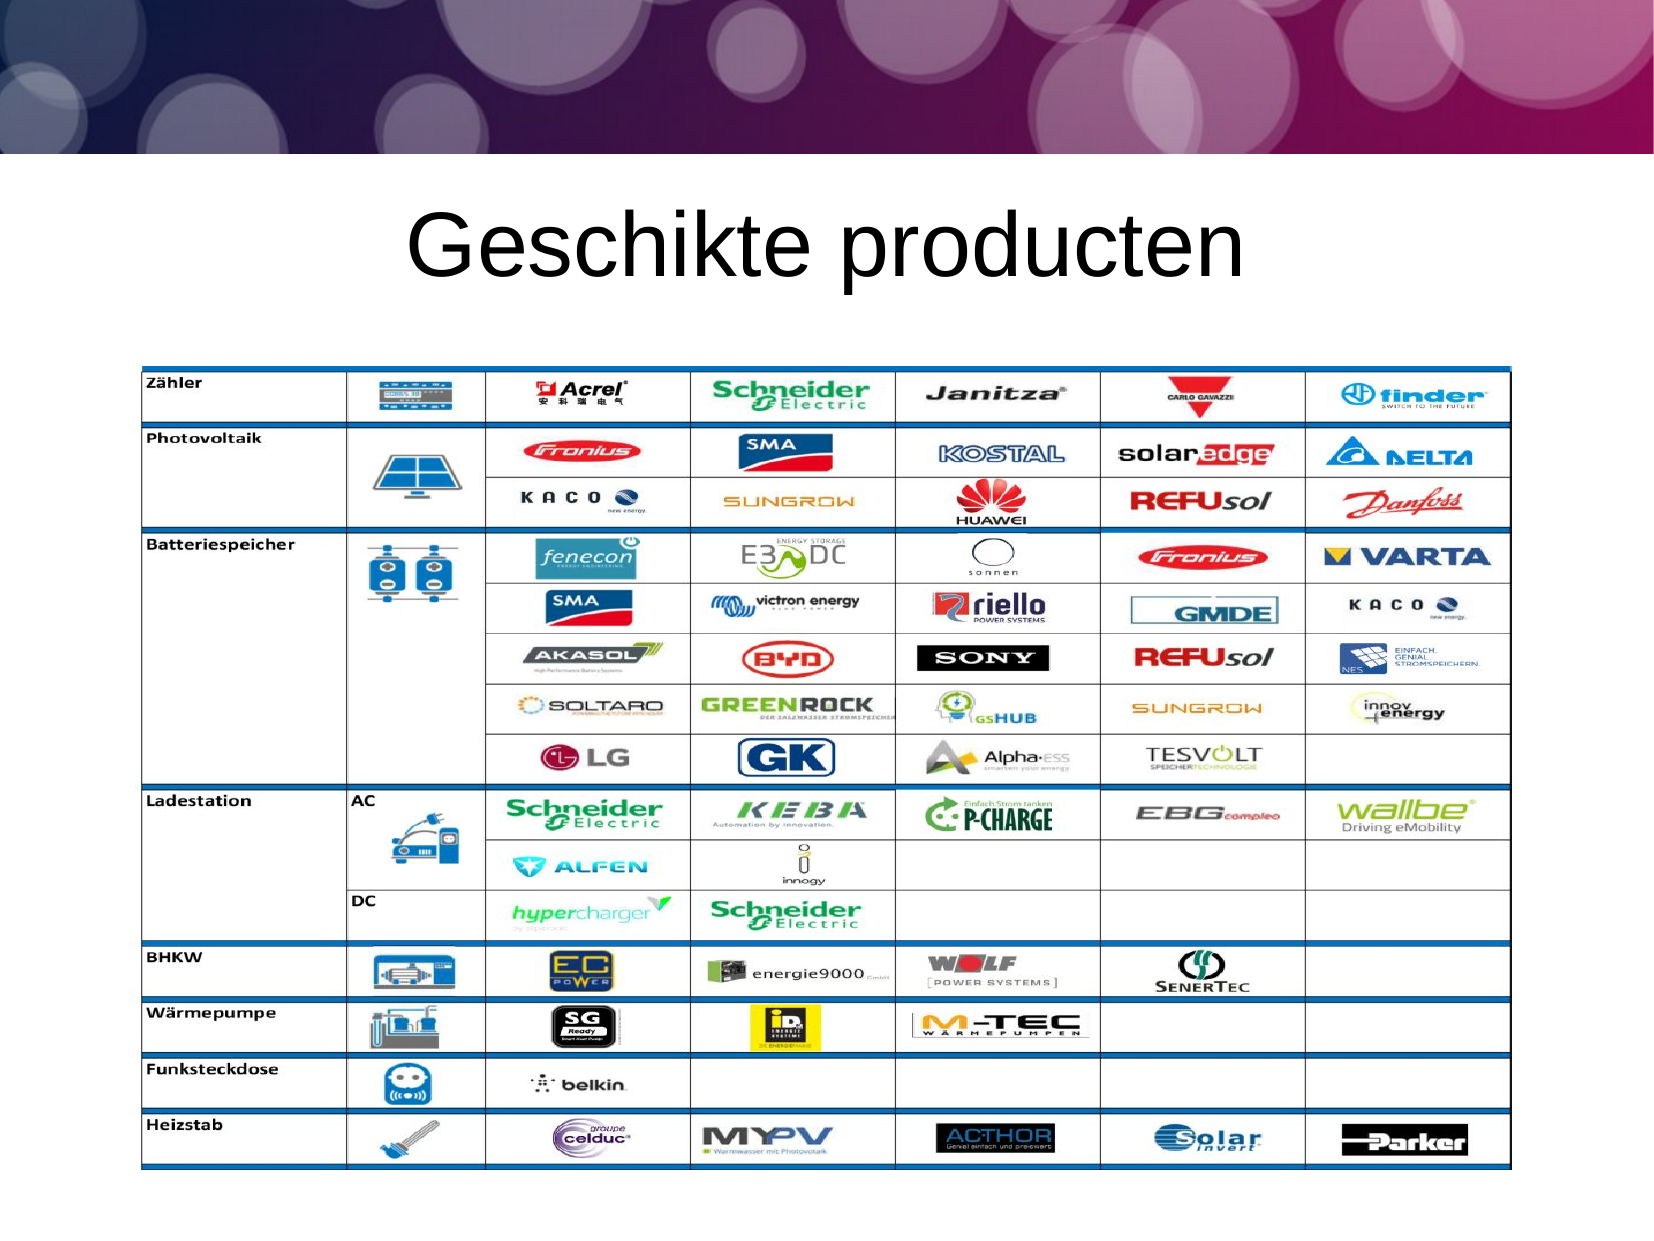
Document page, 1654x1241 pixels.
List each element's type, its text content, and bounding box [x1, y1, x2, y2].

picture [0, 0, 1654, 154]
picture [129, 366, 1512, 1170]
title Geschikte producten [82, 159, 1571, 331]
